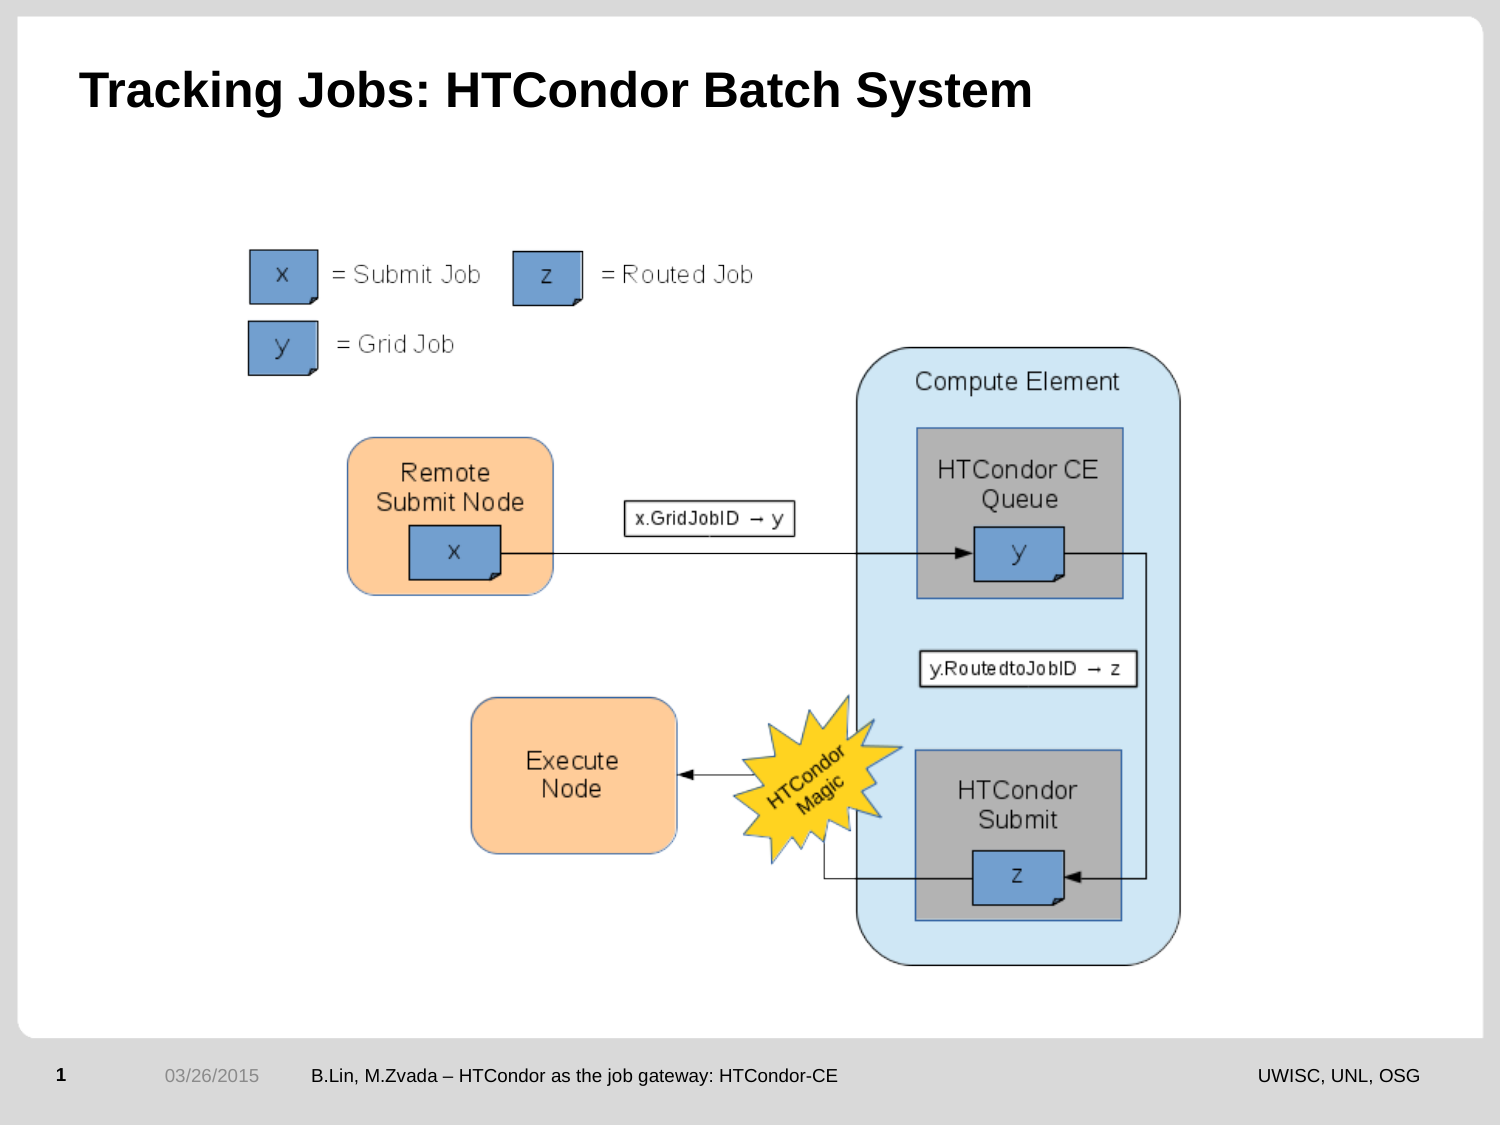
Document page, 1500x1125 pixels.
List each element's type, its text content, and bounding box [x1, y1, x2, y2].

picture [0, 0, 1500, 1125]
title Tracking Jobs: HTCondor Batch System [64, 54, 1198, 147]
